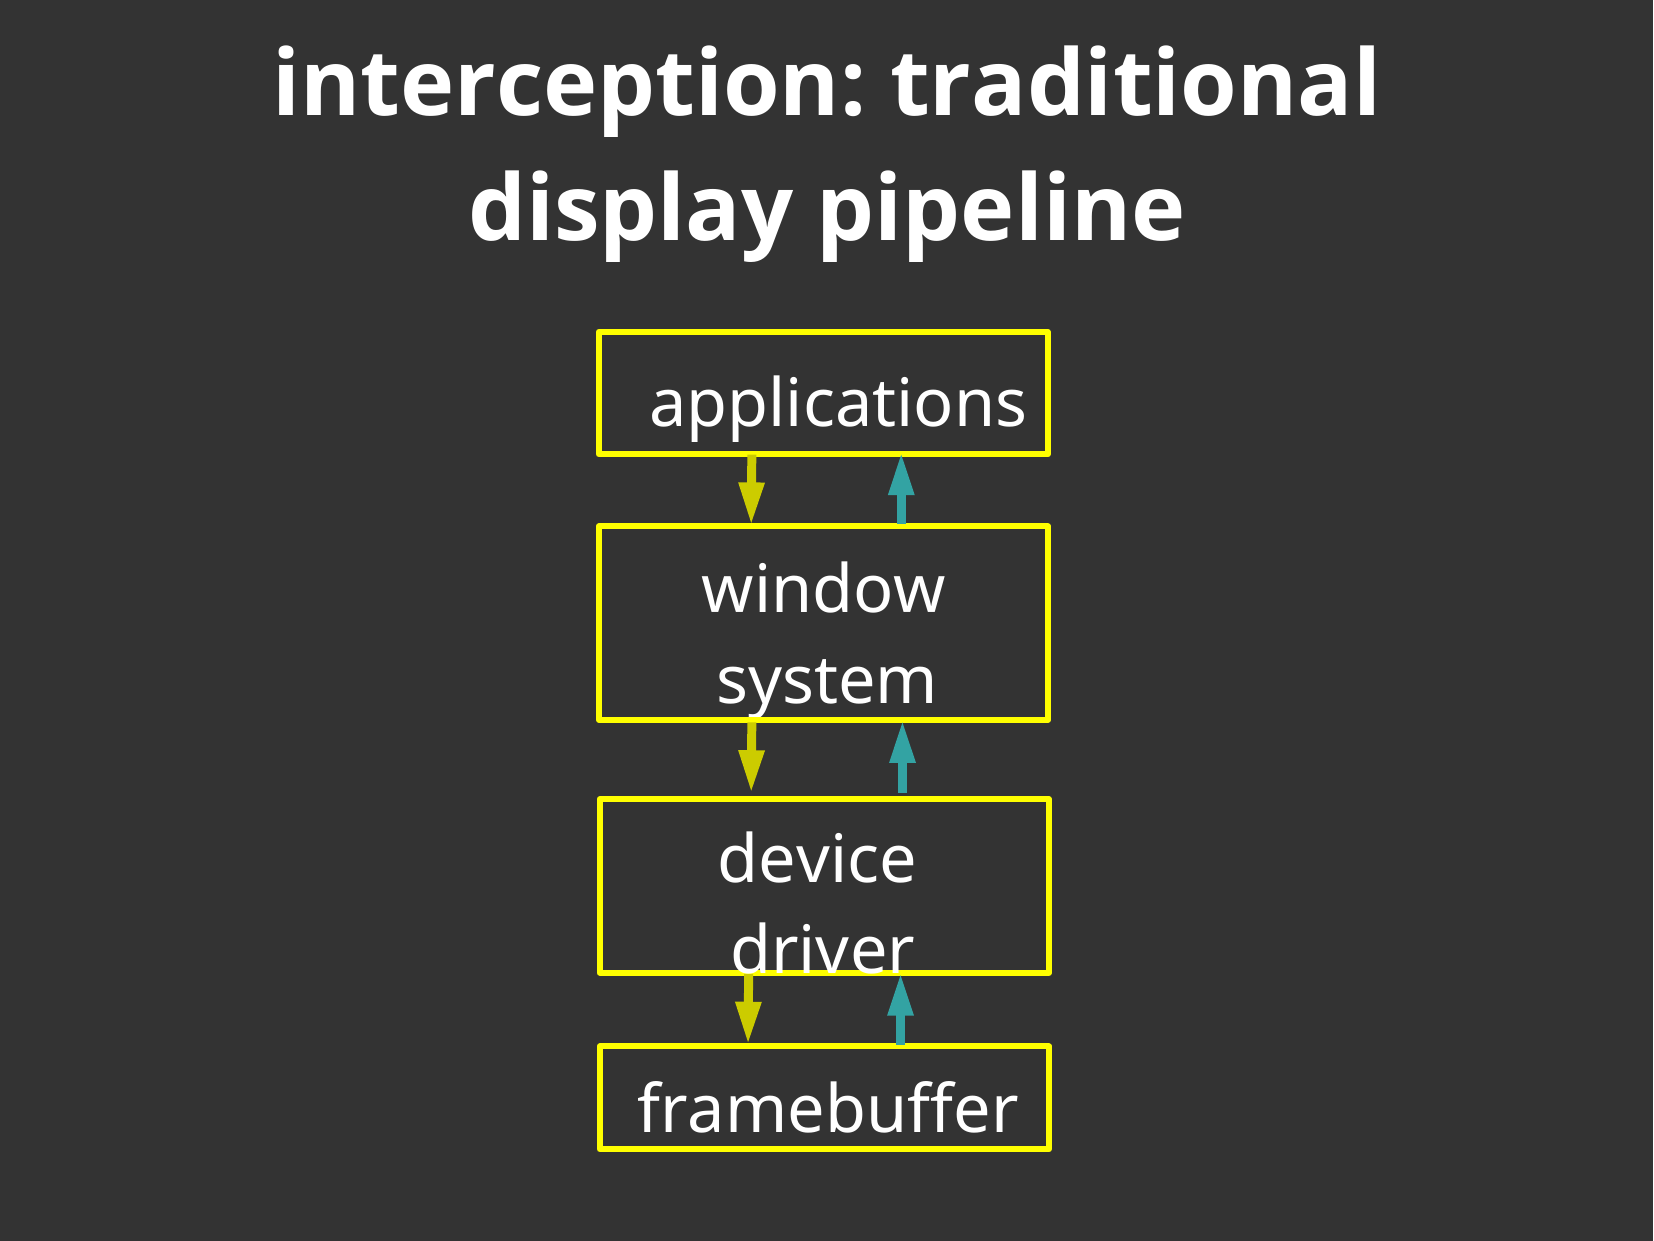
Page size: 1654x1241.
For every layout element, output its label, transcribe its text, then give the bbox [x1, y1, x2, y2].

list device driver [611, 811, 1024, 974]
list framebuffer [617, 1060, 1029, 1143]
title interception: traditional display pipeline [121, 31, 1533, 255]
list applications [1051, 355, 1061, 446]
list applications [602, 355, 1045, 446]
list window system [612, 541, 1025, 717]
